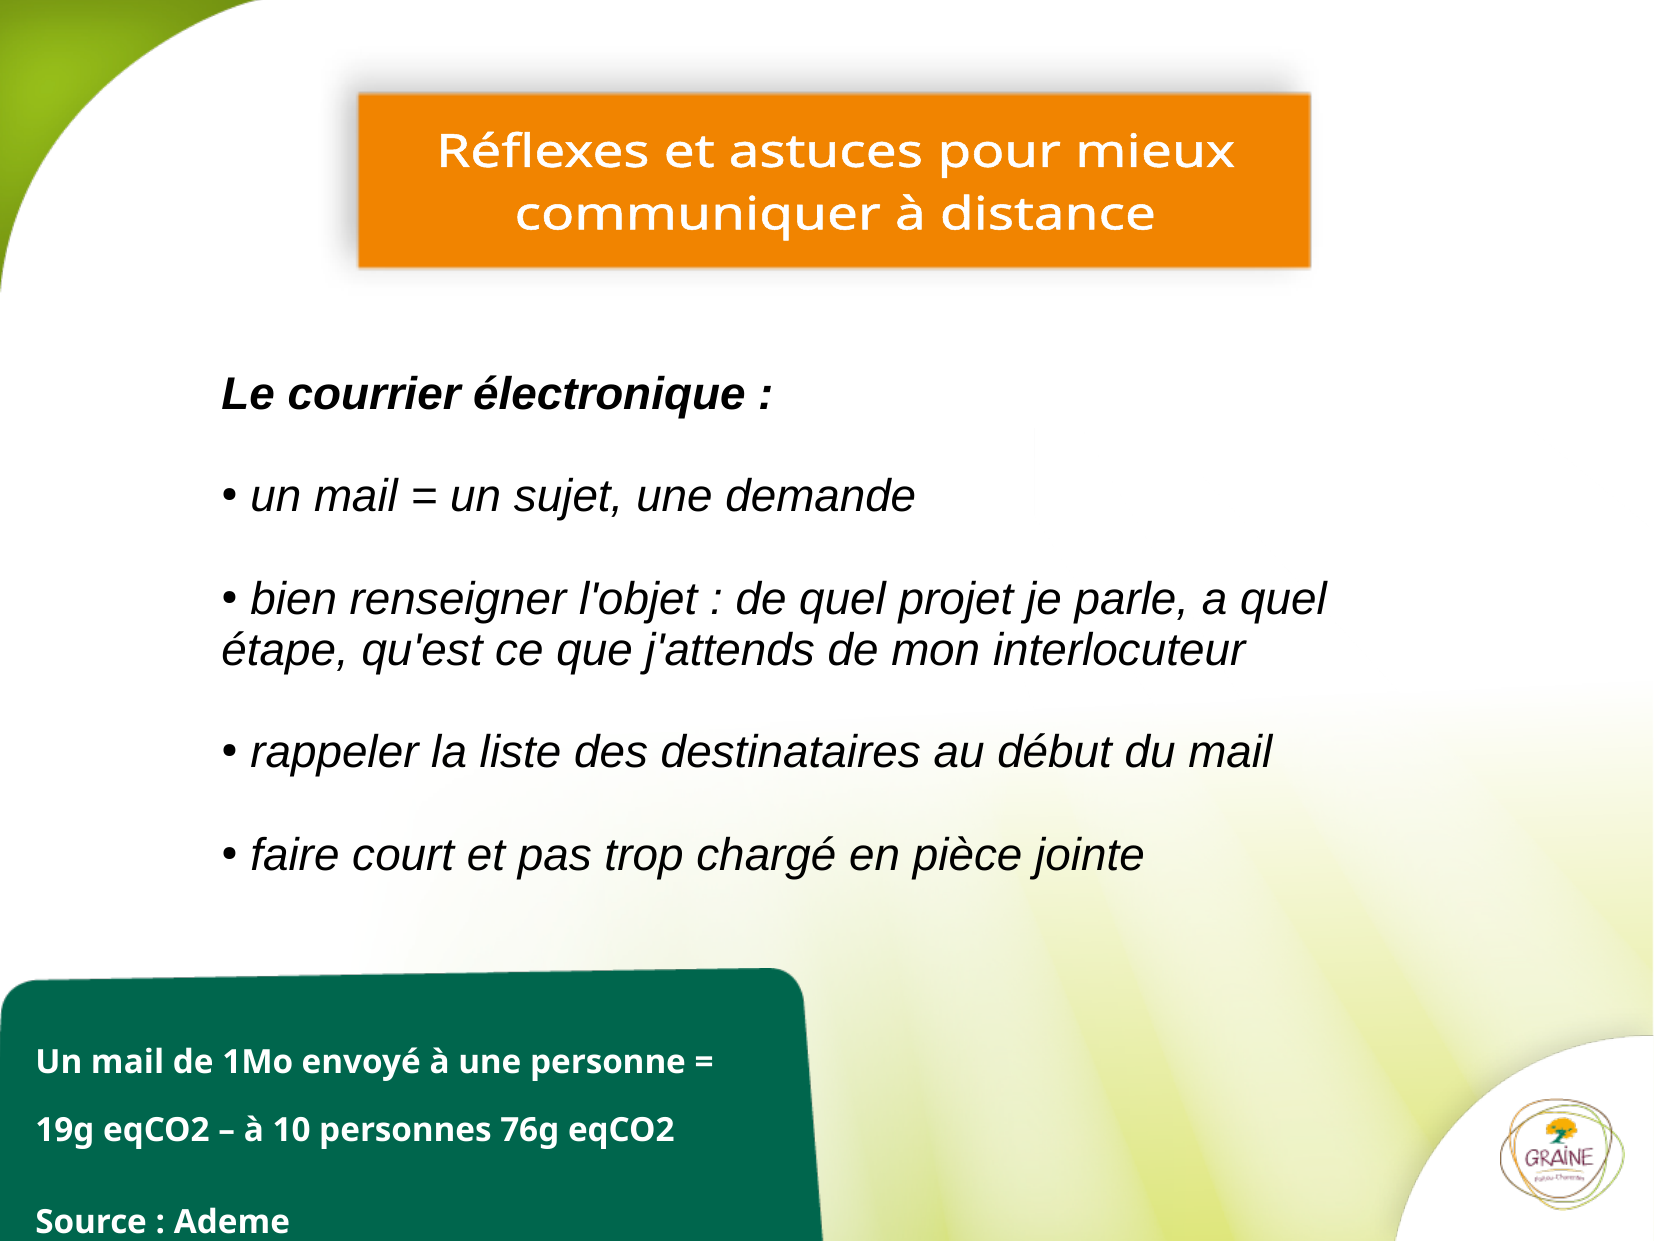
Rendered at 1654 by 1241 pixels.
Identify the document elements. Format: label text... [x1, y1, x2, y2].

picture [318, 46, 1323, 296]
picture [0, 428, 1654, 1241]
picture [0, 0, 263, 300]
list Un mail de 1Mo envoyé à une personne = 19g eqCO2 – à 10 personnes 76g eqCO2 Source : Ademe [35, 1015, 774, 1241]
title Réflexes et astuces pour mieux communiquer à distance [348, 106, 1323, 255]
text_box Le courrier électronique : un mail = un sujet, une demande bien renseigner l'objet : de quel projet je parle, a quel étape, qu'est ce que j'attends de mon interlocuteur rappeler la liste des destinataires au début du mail faire court et pas trop chargé en pièce jointe [206, 360, 1477, 888]
